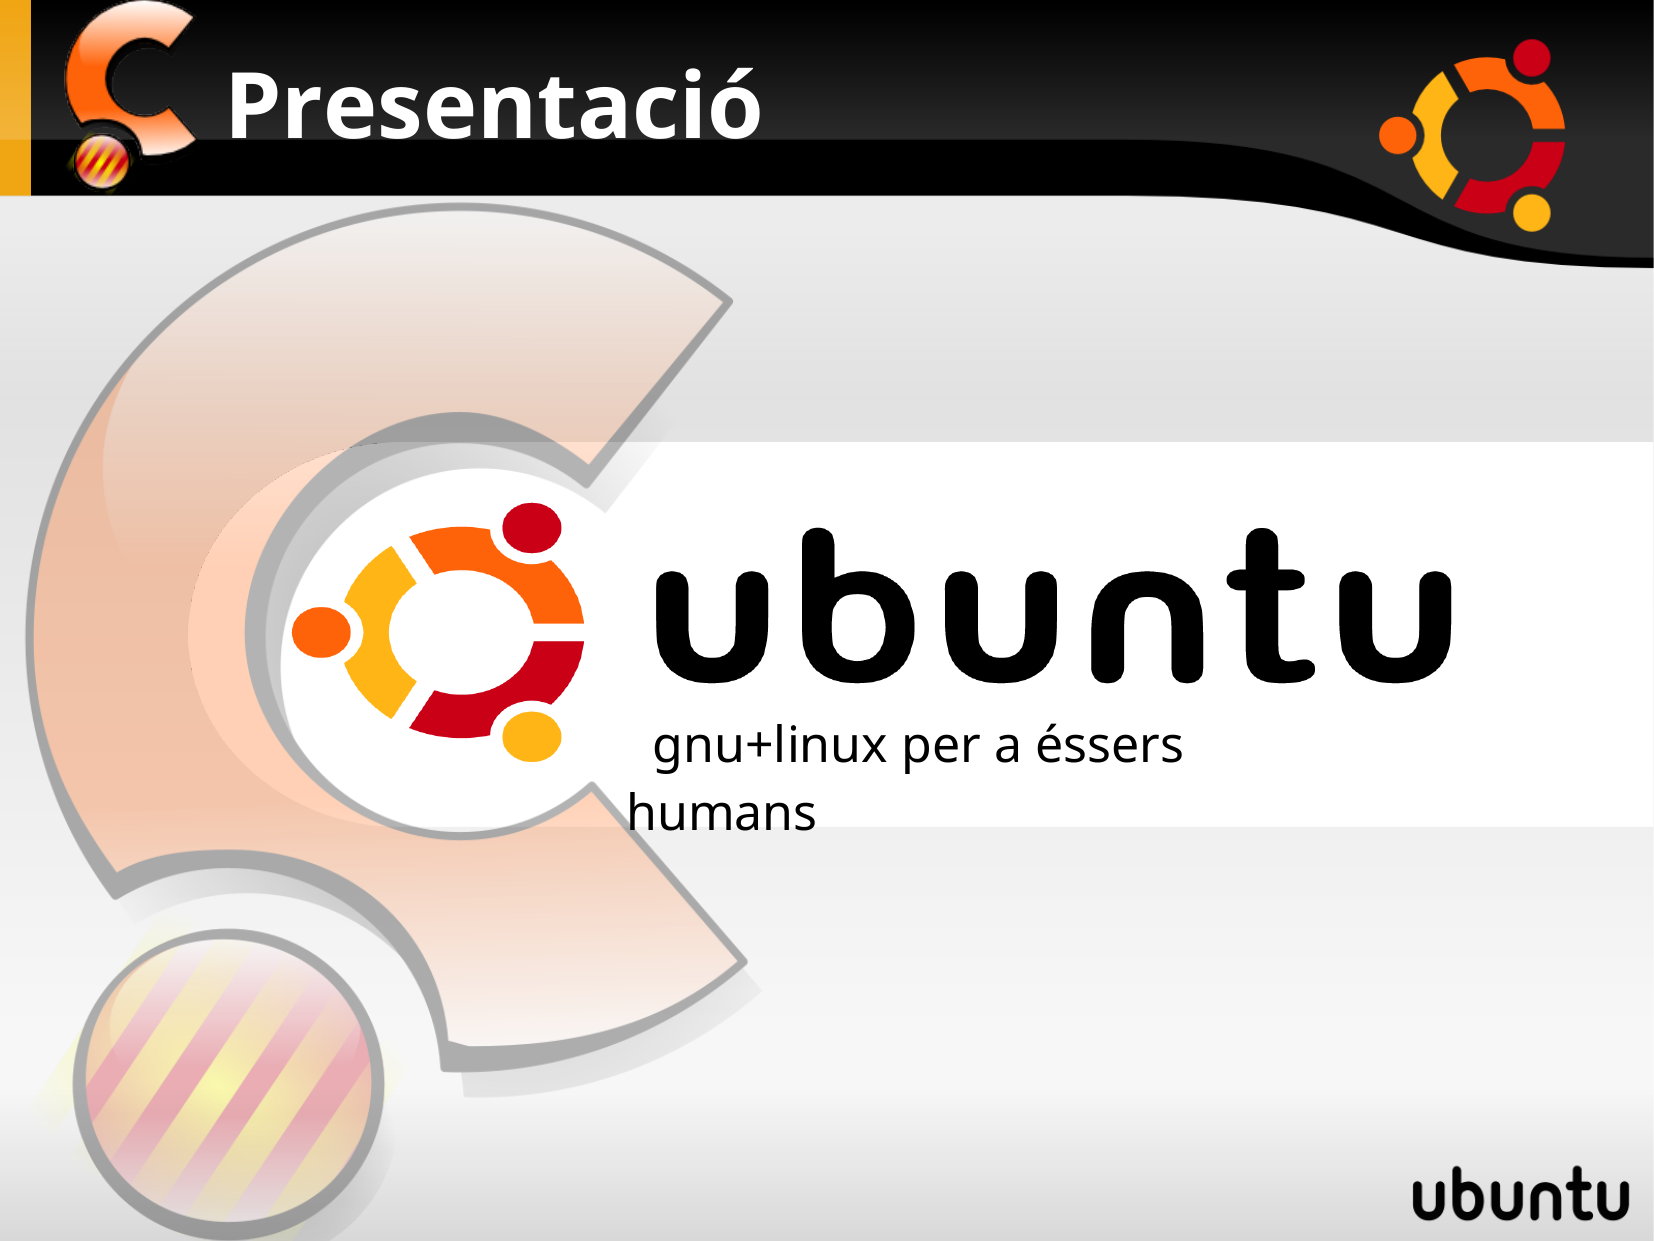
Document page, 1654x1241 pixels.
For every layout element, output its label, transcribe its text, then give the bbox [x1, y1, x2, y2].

picture [0, 0, 1654, 1241]
title Presentació [201, 0, 1565, 208]
text_box gnu+linux per a éssers humans [1004, 708, 1335, 798]
